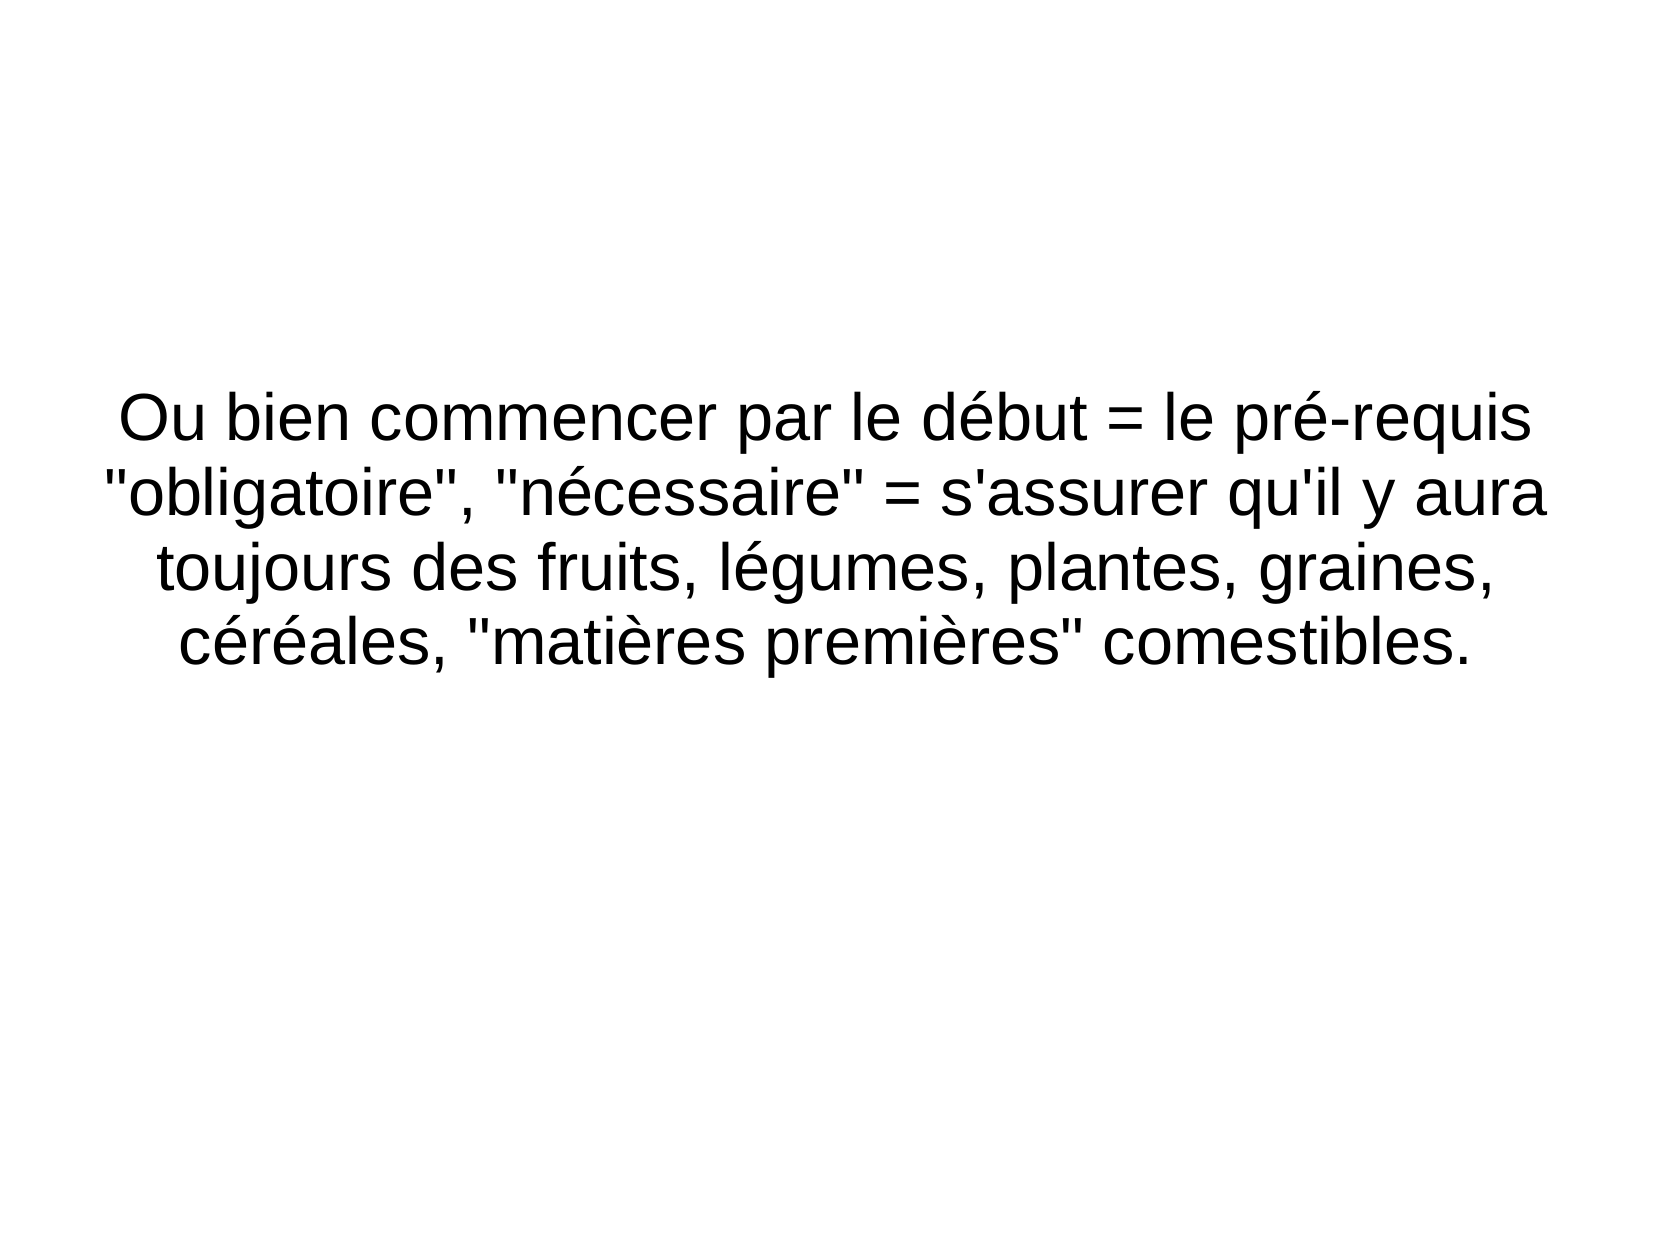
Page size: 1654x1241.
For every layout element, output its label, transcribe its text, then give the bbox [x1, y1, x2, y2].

subtitle Ou bien commencer par le début = le pré-requis "obligatoire", "nécessaire" = s'assurer qu'il y aura toujours des fruits, légumes, plantes, graines, céréales, "matières premières" comestibles. [82, 49, 1571, 1010]
